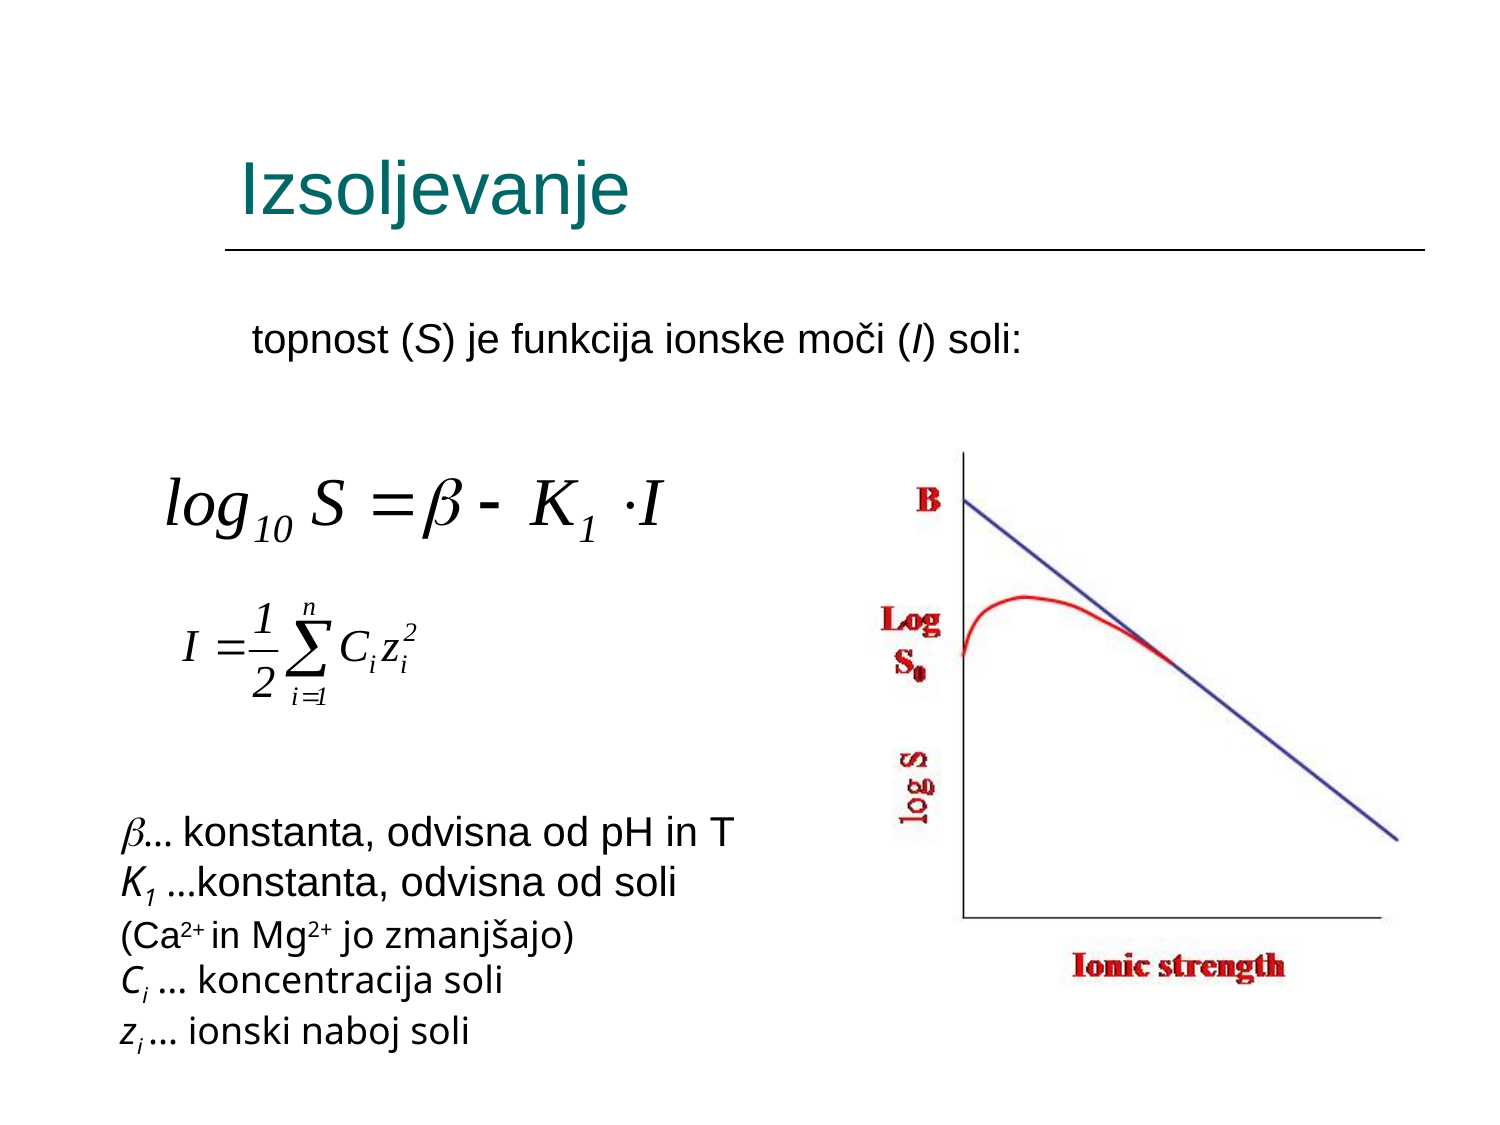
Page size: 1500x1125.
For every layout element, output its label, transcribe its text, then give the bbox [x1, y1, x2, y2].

title Izsoljevanje [224, 49, 1425, 237]
text_box ... konstanta, odvisna od pH in T K1 ...konstanta, odvisna od soli (Ca2+ in Mg2+ jo zmanjšajo) Ci ... koncentracija soli zi ... ionski naboj soli [105, 796, 797, 1067]
picture [796, 398, 1466, 997]
text_box topnost (S) je funkcija ionske moči (I) soli: [237, 304, 1038, 371]
text_box [174, 585, 429, 716]
text_box [155, 457, 679, 560]
